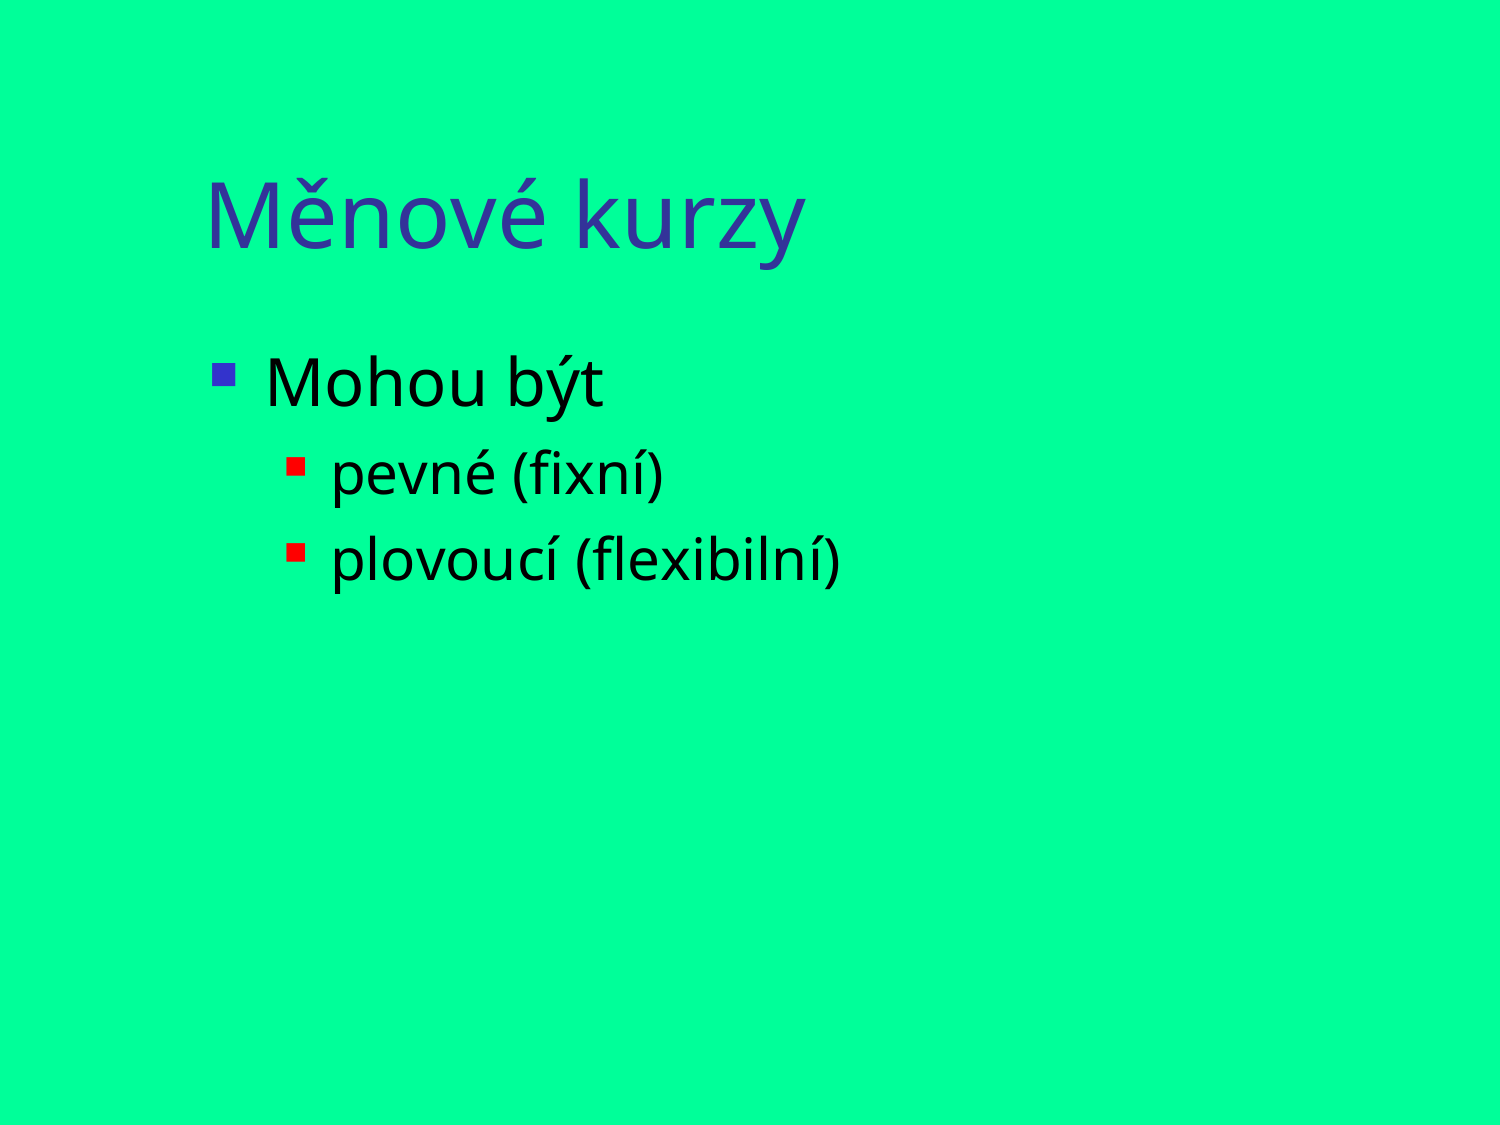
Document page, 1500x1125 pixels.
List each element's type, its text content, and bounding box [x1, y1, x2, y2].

title Měnové kurzy [188, 35, 1467, 276]
list Mohou být pevné (fixní) plovoucí (flexibilní) [193, 331, 1469, 1032]
